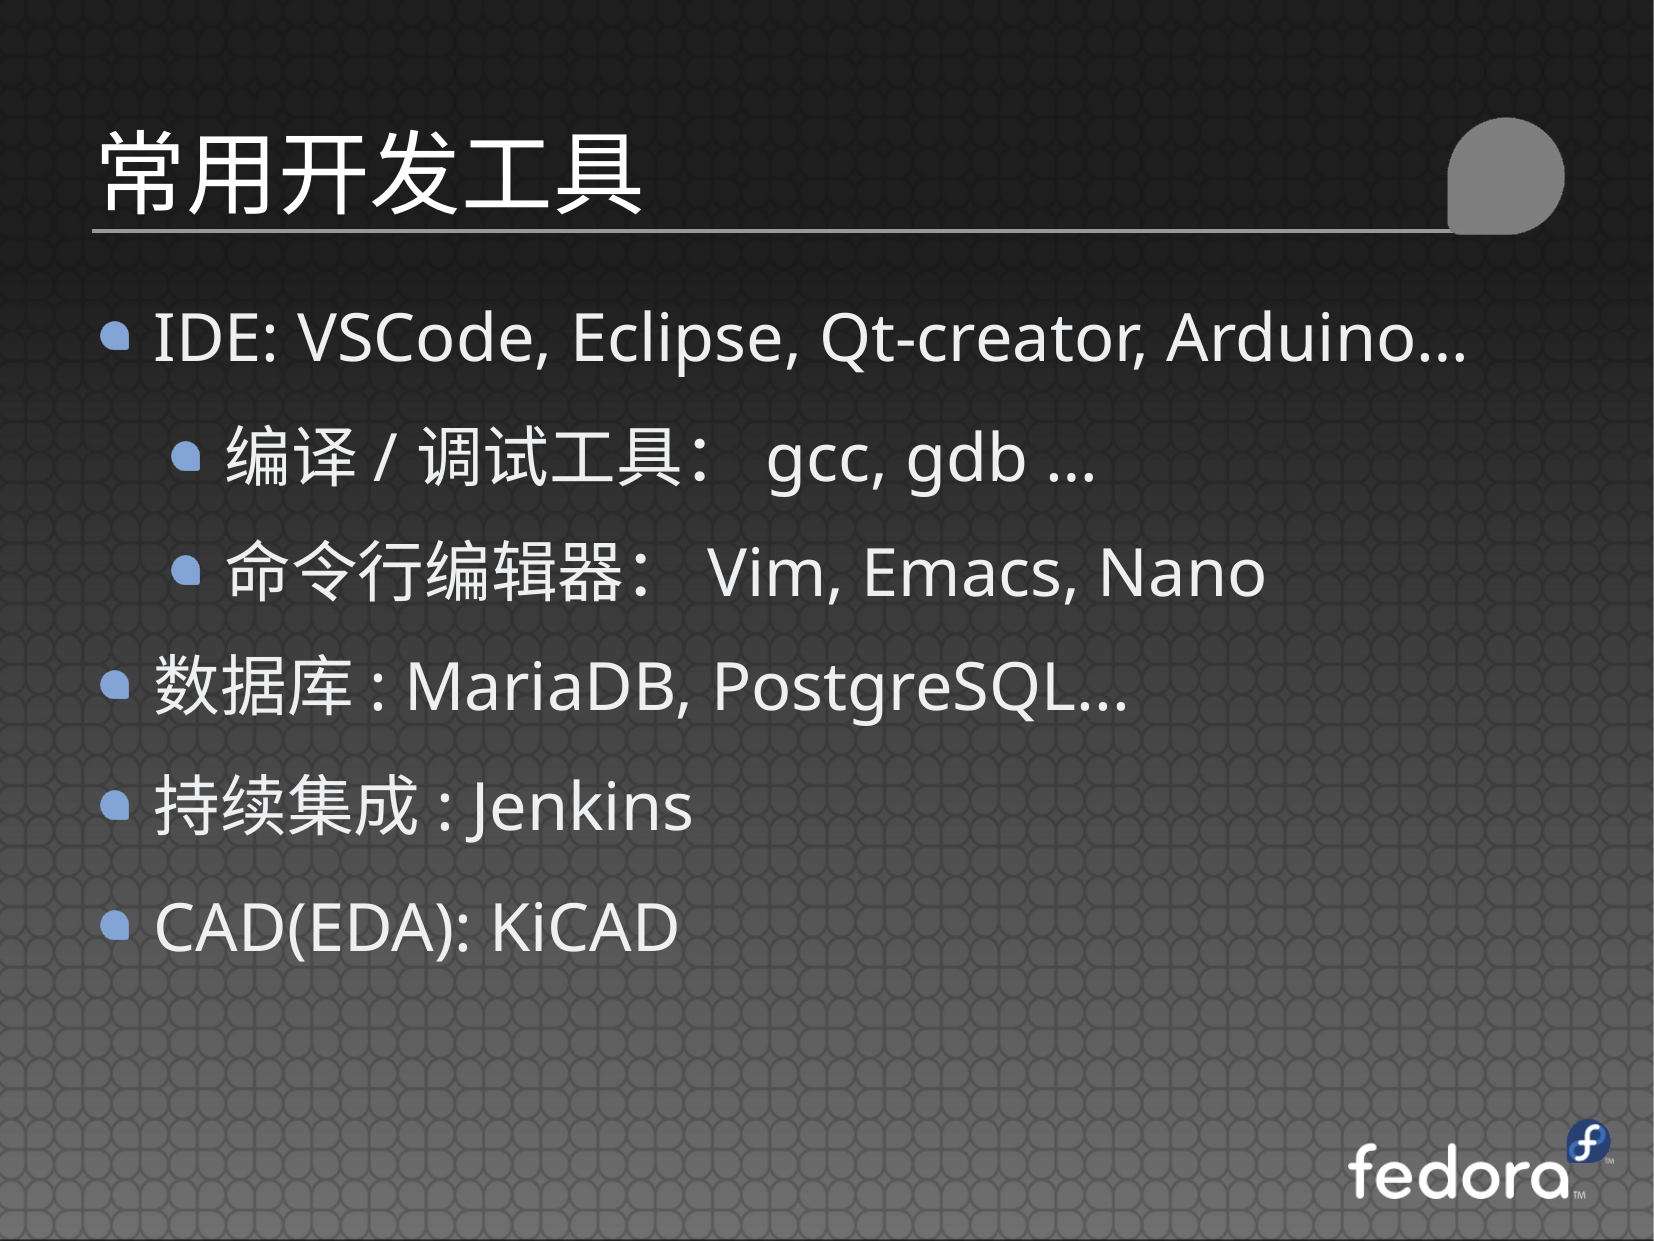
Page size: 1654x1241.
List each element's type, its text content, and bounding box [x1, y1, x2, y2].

list IDE: VSCode, Eclipse, Qt-creator, Arduino… 编译/调试工具：gcc, gdb … 命令行编辑器：Vim, Emacs, Nano 数据库: MariaDB, PostgreSQL... 持续集成: Jenkins CAD(EDA): KiCAD [82, 290, 1571, 1094]
title 常用开发工具 [94, 100, 1426, 251]
picture [0, 0, 1654, 1241]
